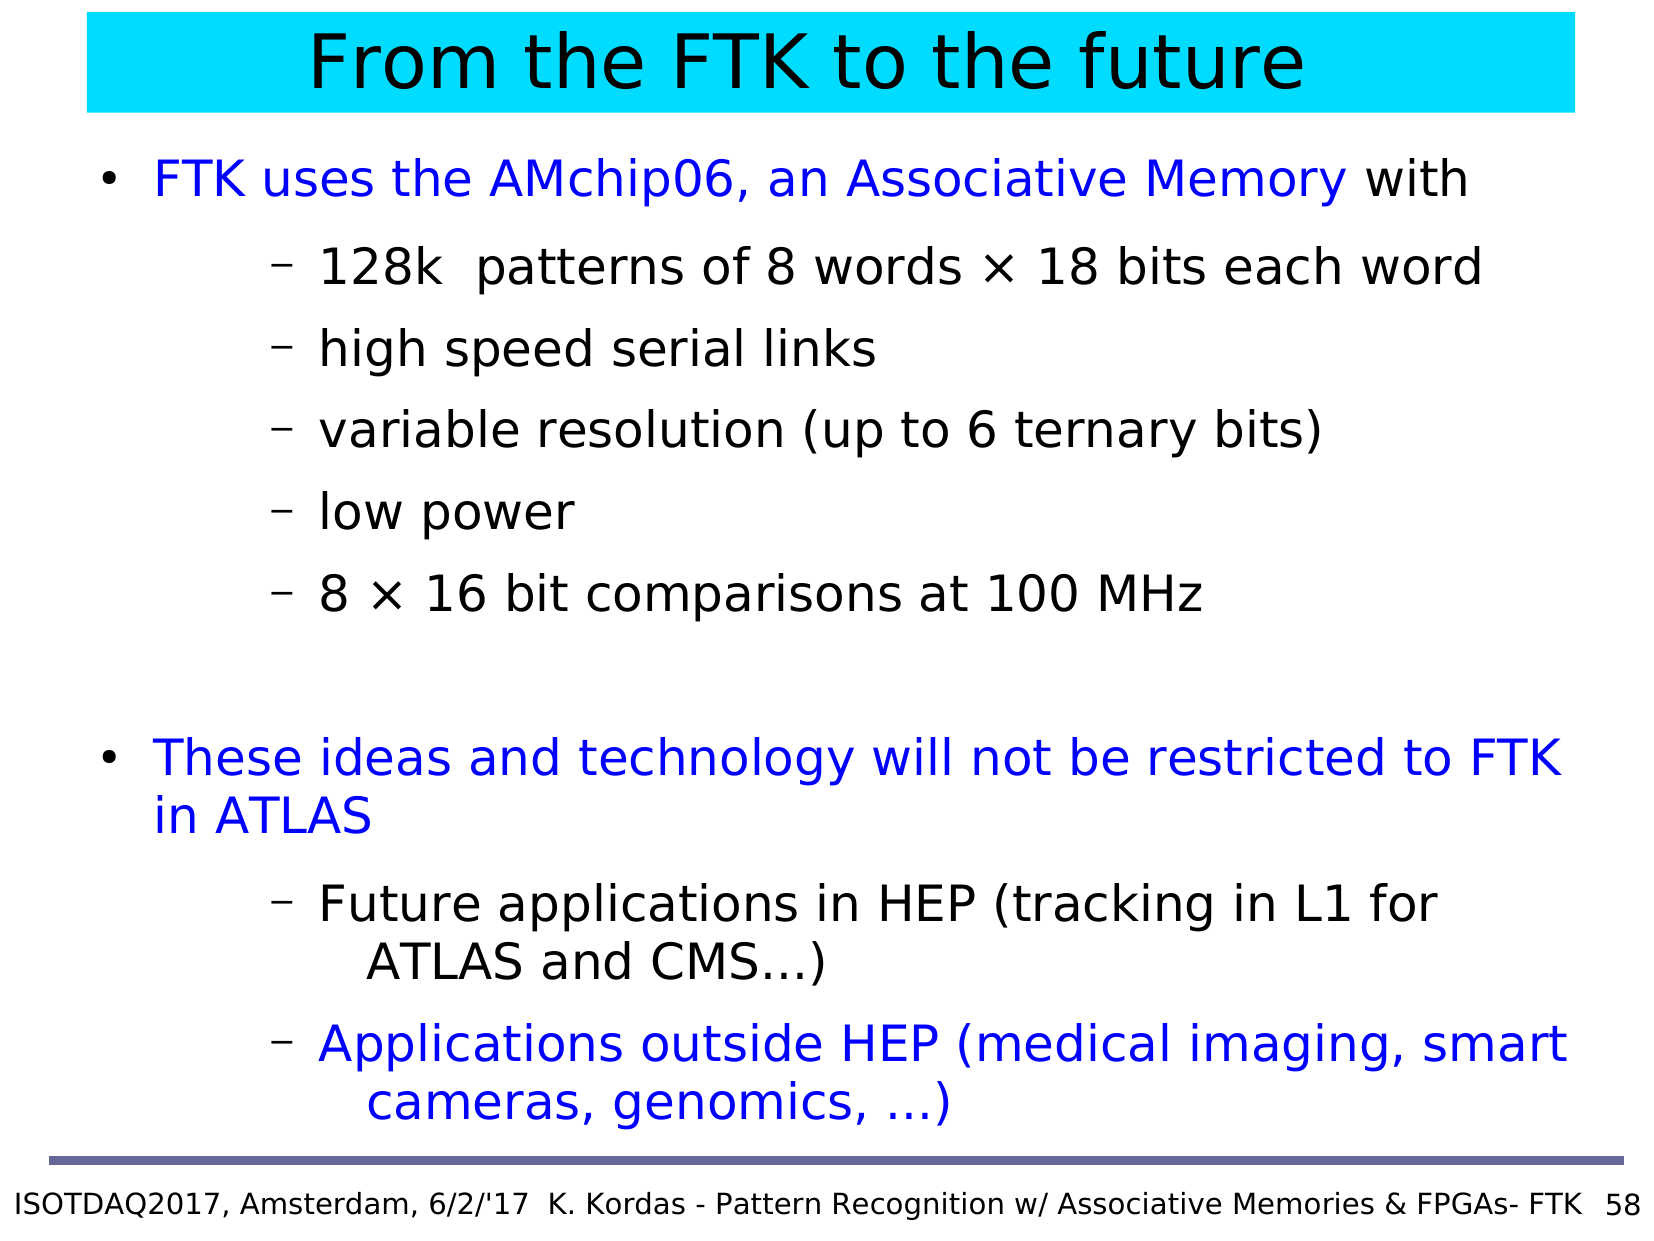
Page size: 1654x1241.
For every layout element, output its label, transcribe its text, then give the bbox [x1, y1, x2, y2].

list FTK uses the AMchip06, an Associative Memory with 128k patterns of 8 words × 18 bits each word high speed serial links variable resolution (up to 6 ternary bits) low power 8 × 16 bit comparisons at 100 MHz These ideas and technology will not be restricted to FTK in ATLAS Future applications in HEP (tracking in L1 for ATLAS and CMS...) Applications outside HEP (medical imaging, smart cameras, genomics, ...) [82, 150, 1571, 1218]
title From the FTK to the future [86, 11, 1576, 113]
